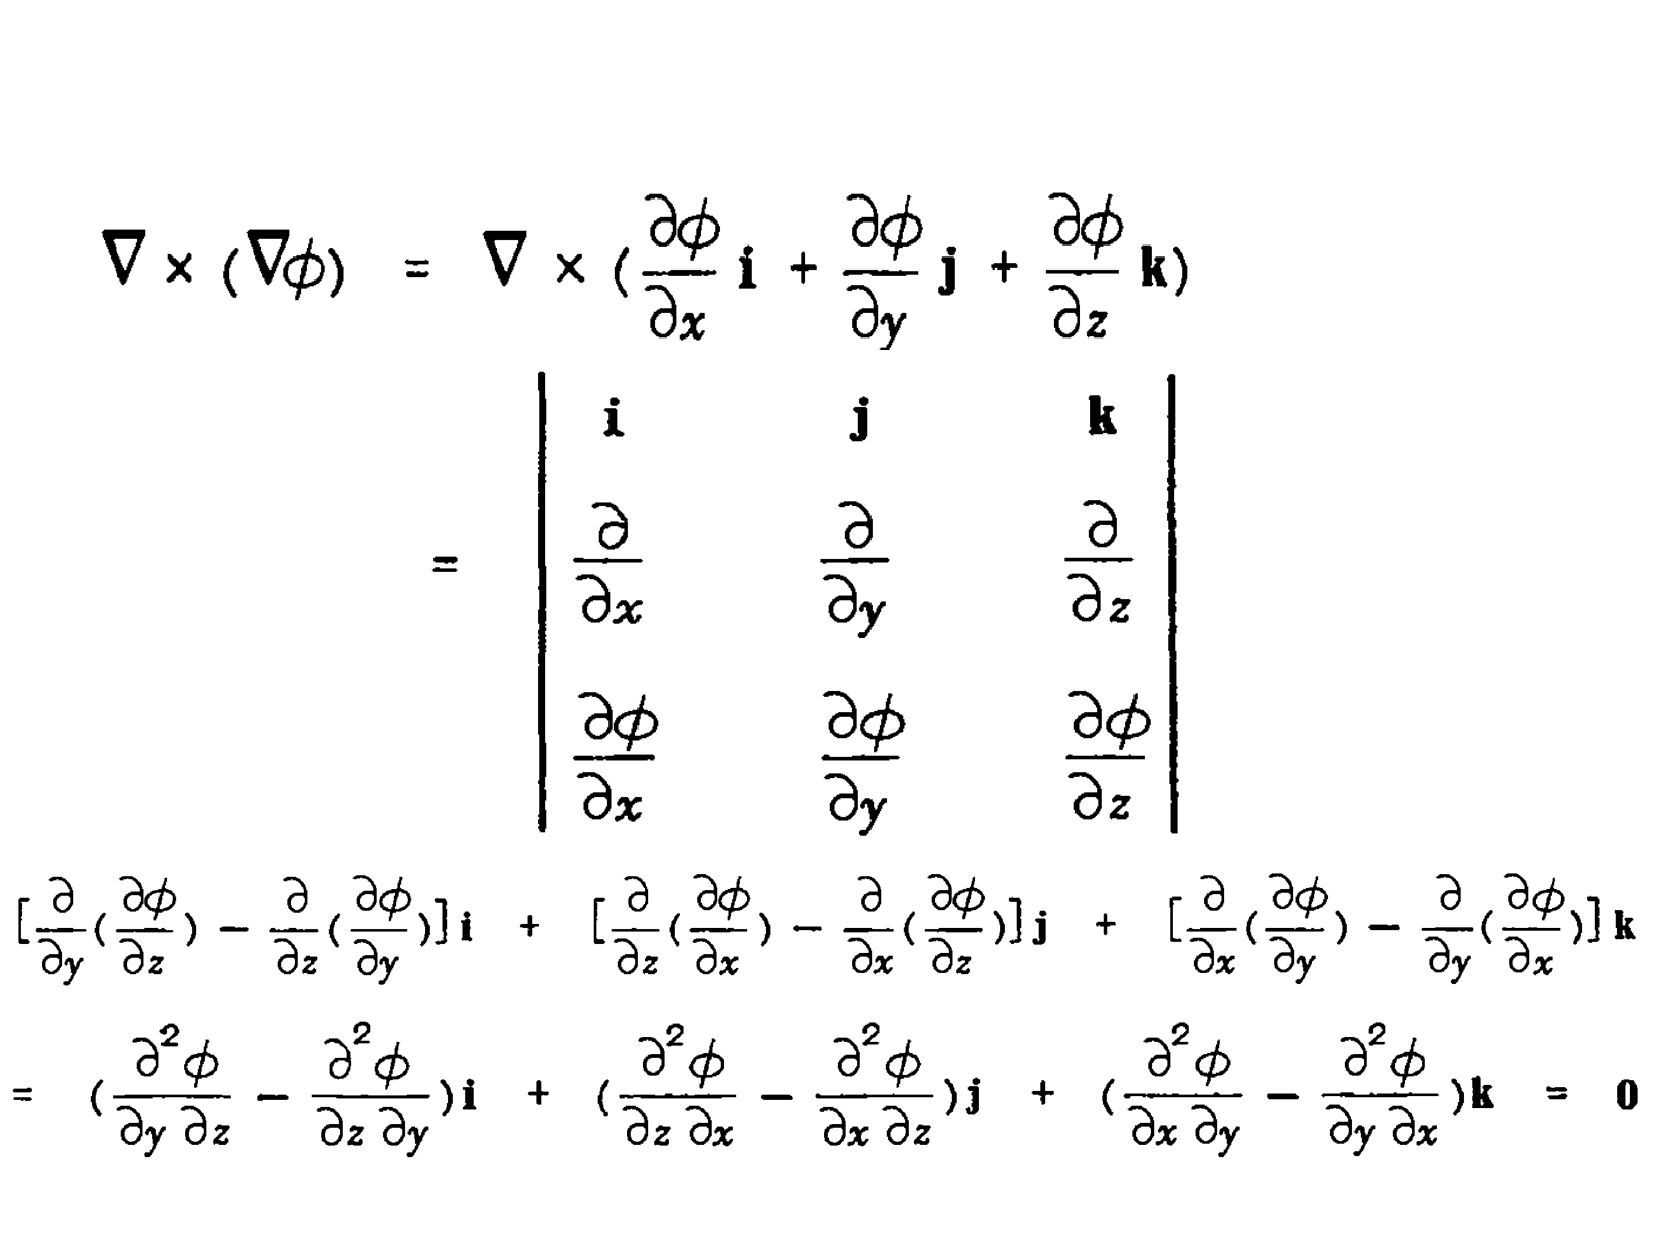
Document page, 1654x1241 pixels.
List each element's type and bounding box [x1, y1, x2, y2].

picture [0, 1005, 1654, 1170]
picture [405, 361, 1193, 839]
picture [82, 165, 1217, 350]
picture [0, 859, 1654, 1004]
